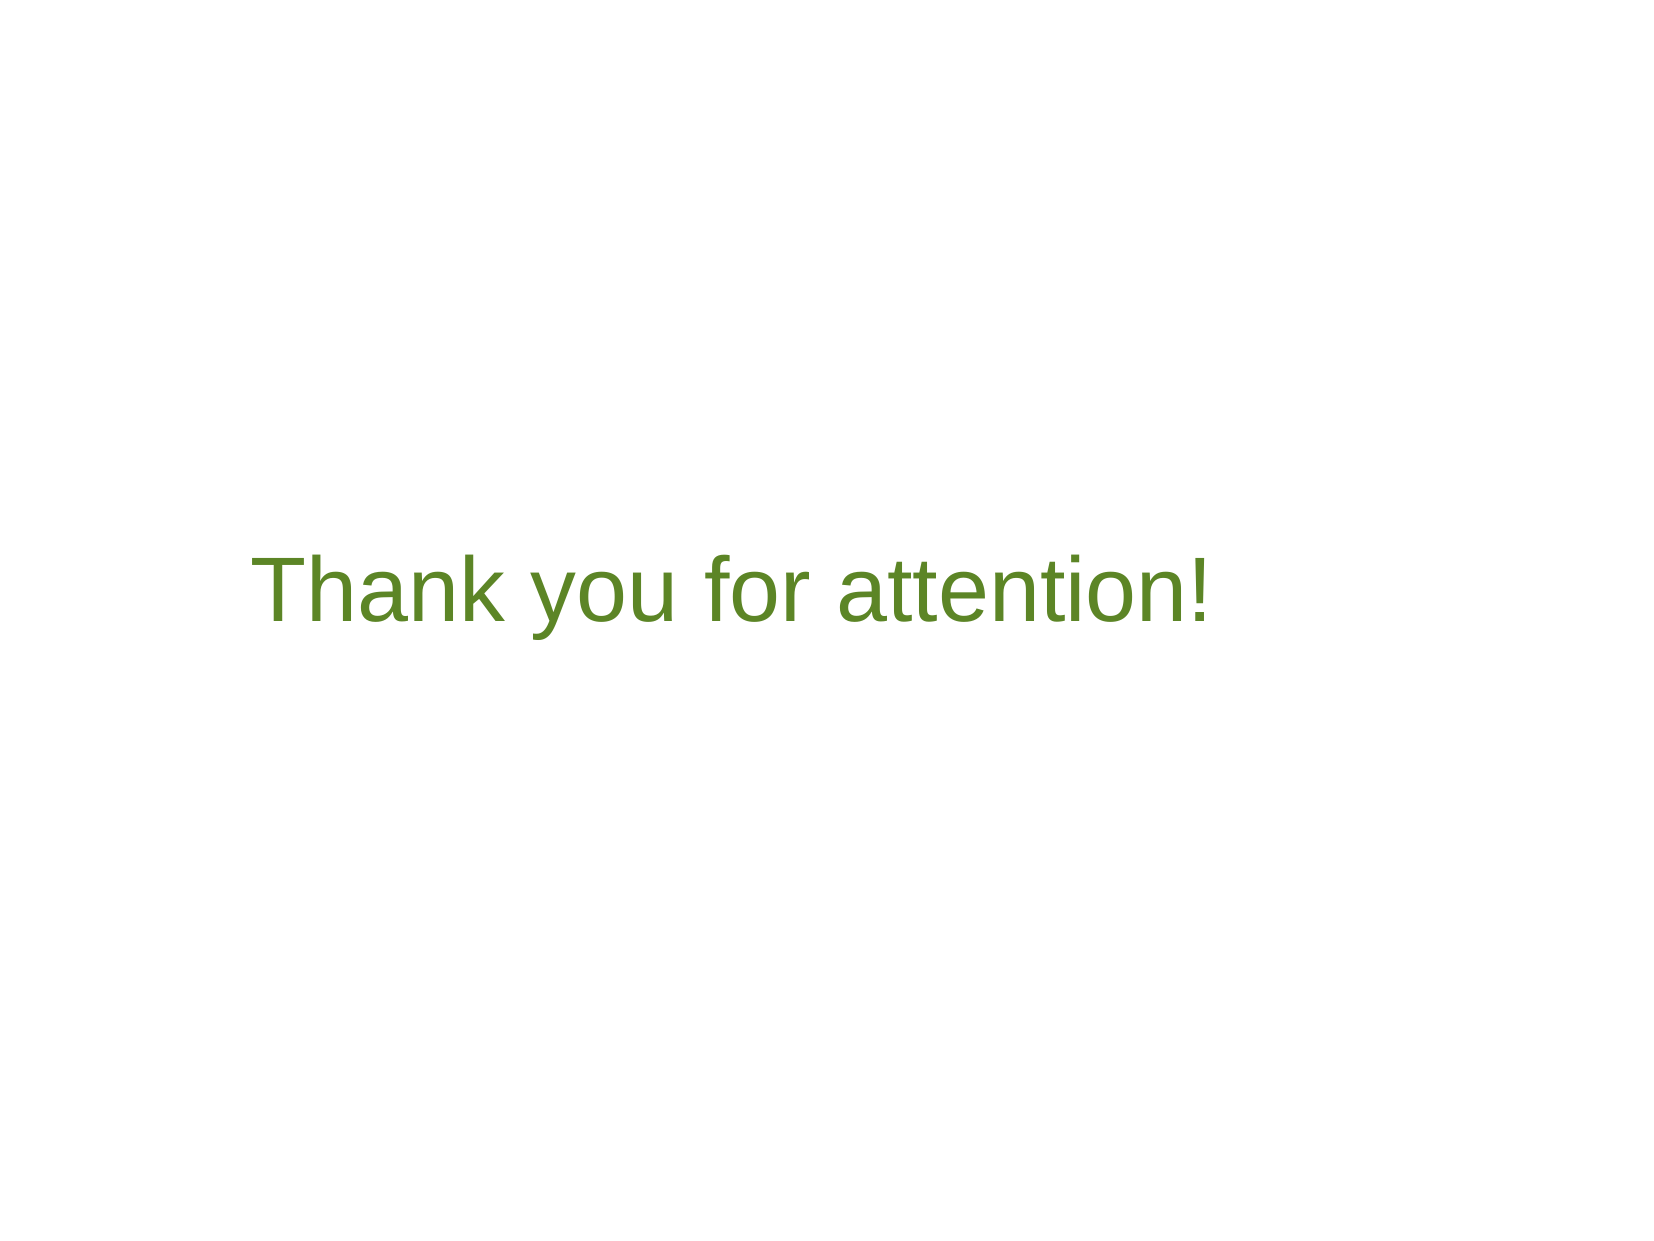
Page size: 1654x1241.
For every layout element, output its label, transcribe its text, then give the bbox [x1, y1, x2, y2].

text_box Thank you for attention! [236, 531, 1464, 653]
